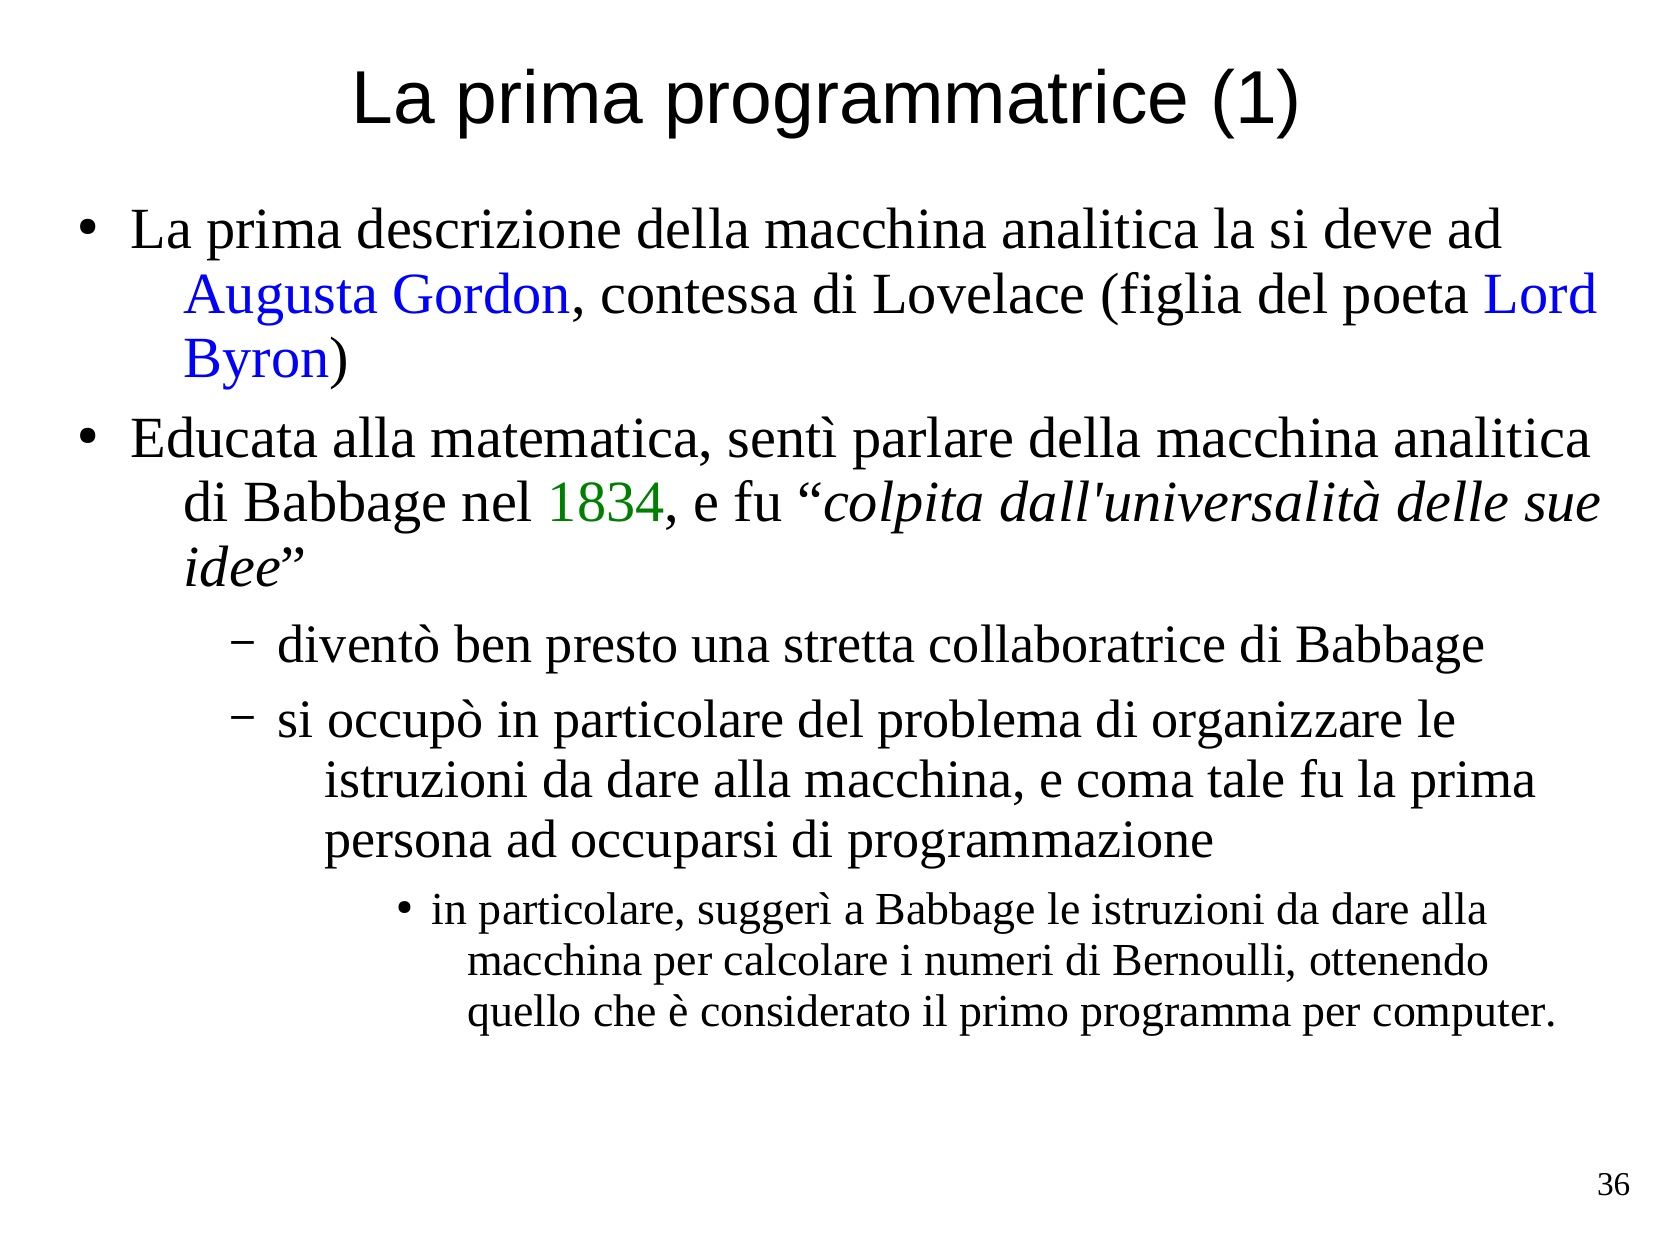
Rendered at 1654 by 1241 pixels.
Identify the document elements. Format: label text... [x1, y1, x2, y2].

list La prima descrizione della macchina analitica la si deve ad Augusta Gordon, contessa di Lovelace (figlia del poeta Lord Byron) Educata alla matematica, sentì parlare della macchina analitica di Babbage nel 1834, e fu “colpita dall'universalità delle sue idee” diventò ben presto una stretta collaboratrice di Babbage si occupò in particolare del problema di organizzare le istruzioni da dare alla macchina, e coma tale fu la prima persona ad occuparsi di programmazione in particolare, suggerì a Babbage le istruzioni da dare alla macchina per calcolare i numeri di Bernoulli, ottenendo quello che è considerato il primo programma per computer. [42, 196, 1612, 1187]
title La prima programmatrice (1) [37, 30, 1617, 166]
